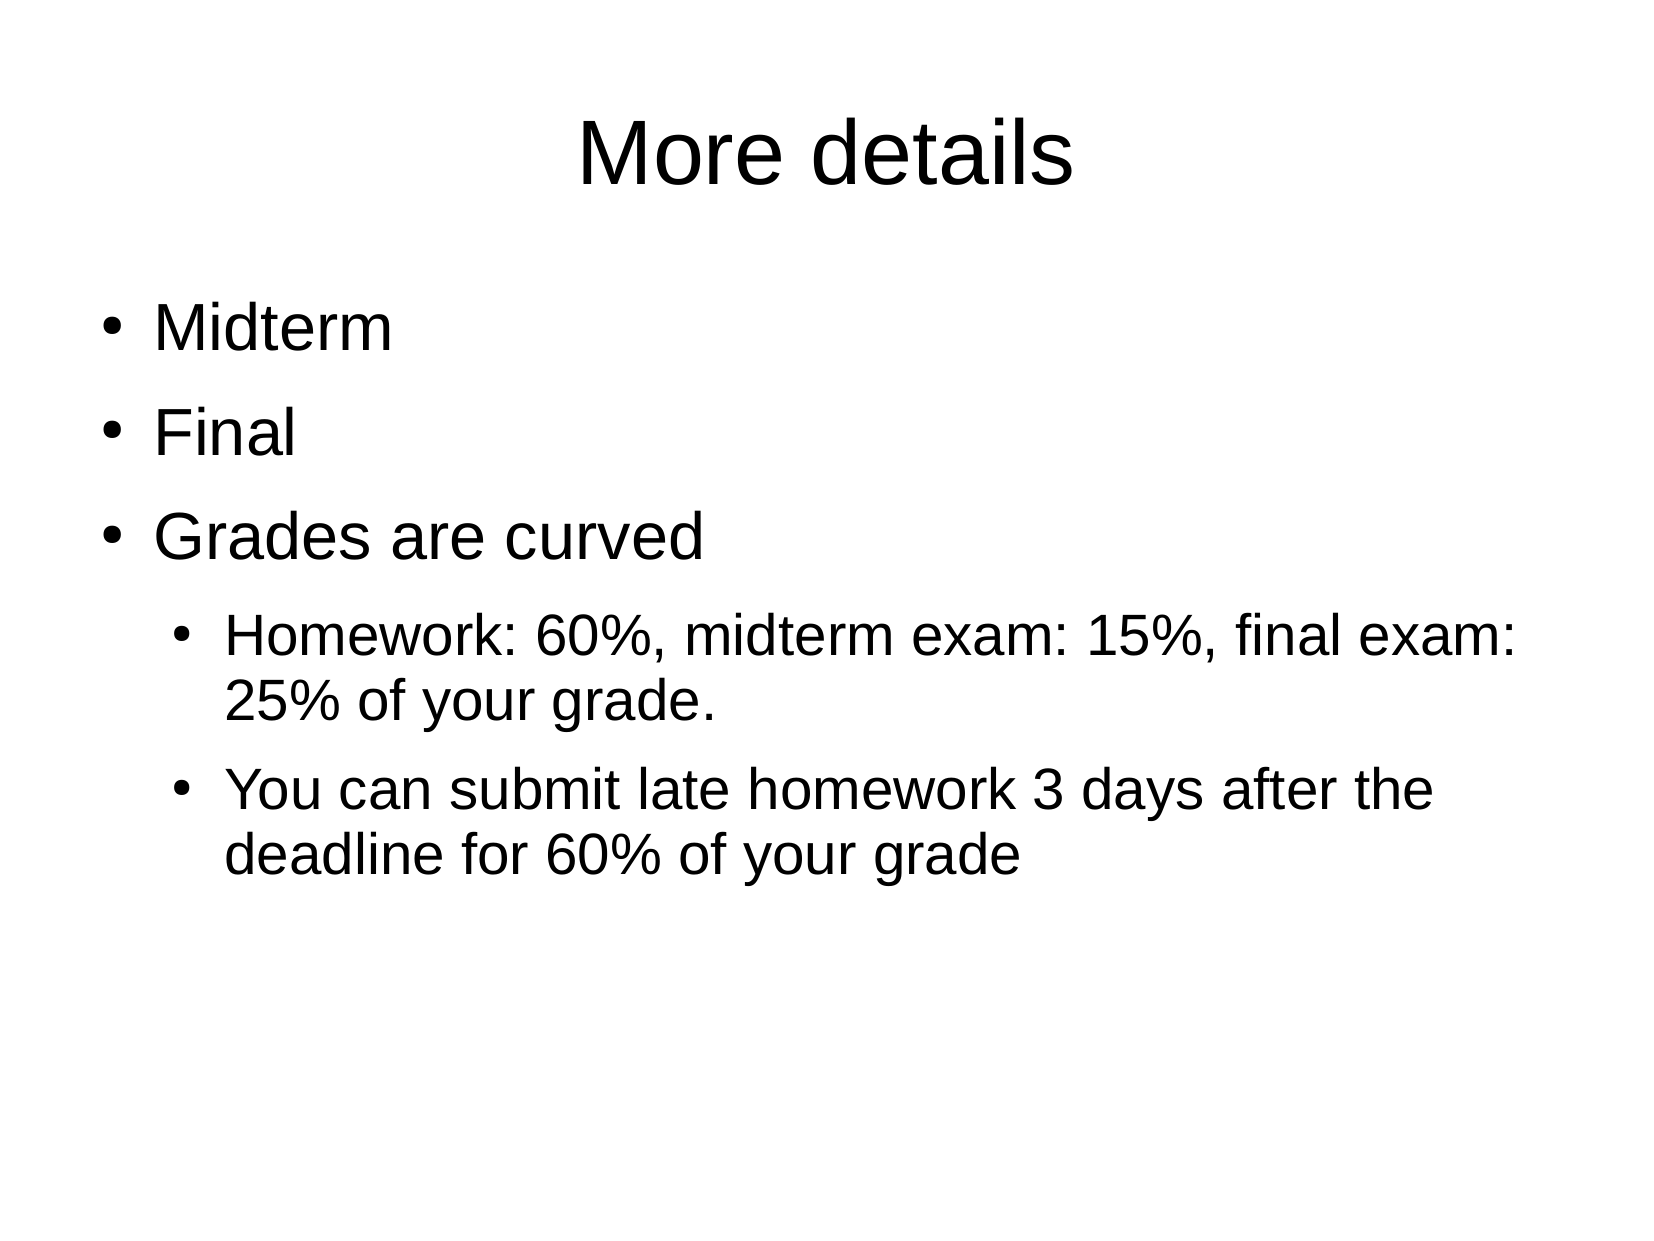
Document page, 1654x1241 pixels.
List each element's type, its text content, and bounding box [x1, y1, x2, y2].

title More details [82, 49, 1571, 257]
list Midterm Final Grades are curved Homework: 60%, midterm exam: 15%, final exam: 25% of your grade. You can submit late homework 3 days after the deadline for 60% of your grade [82, 290, 1571, 1010]
